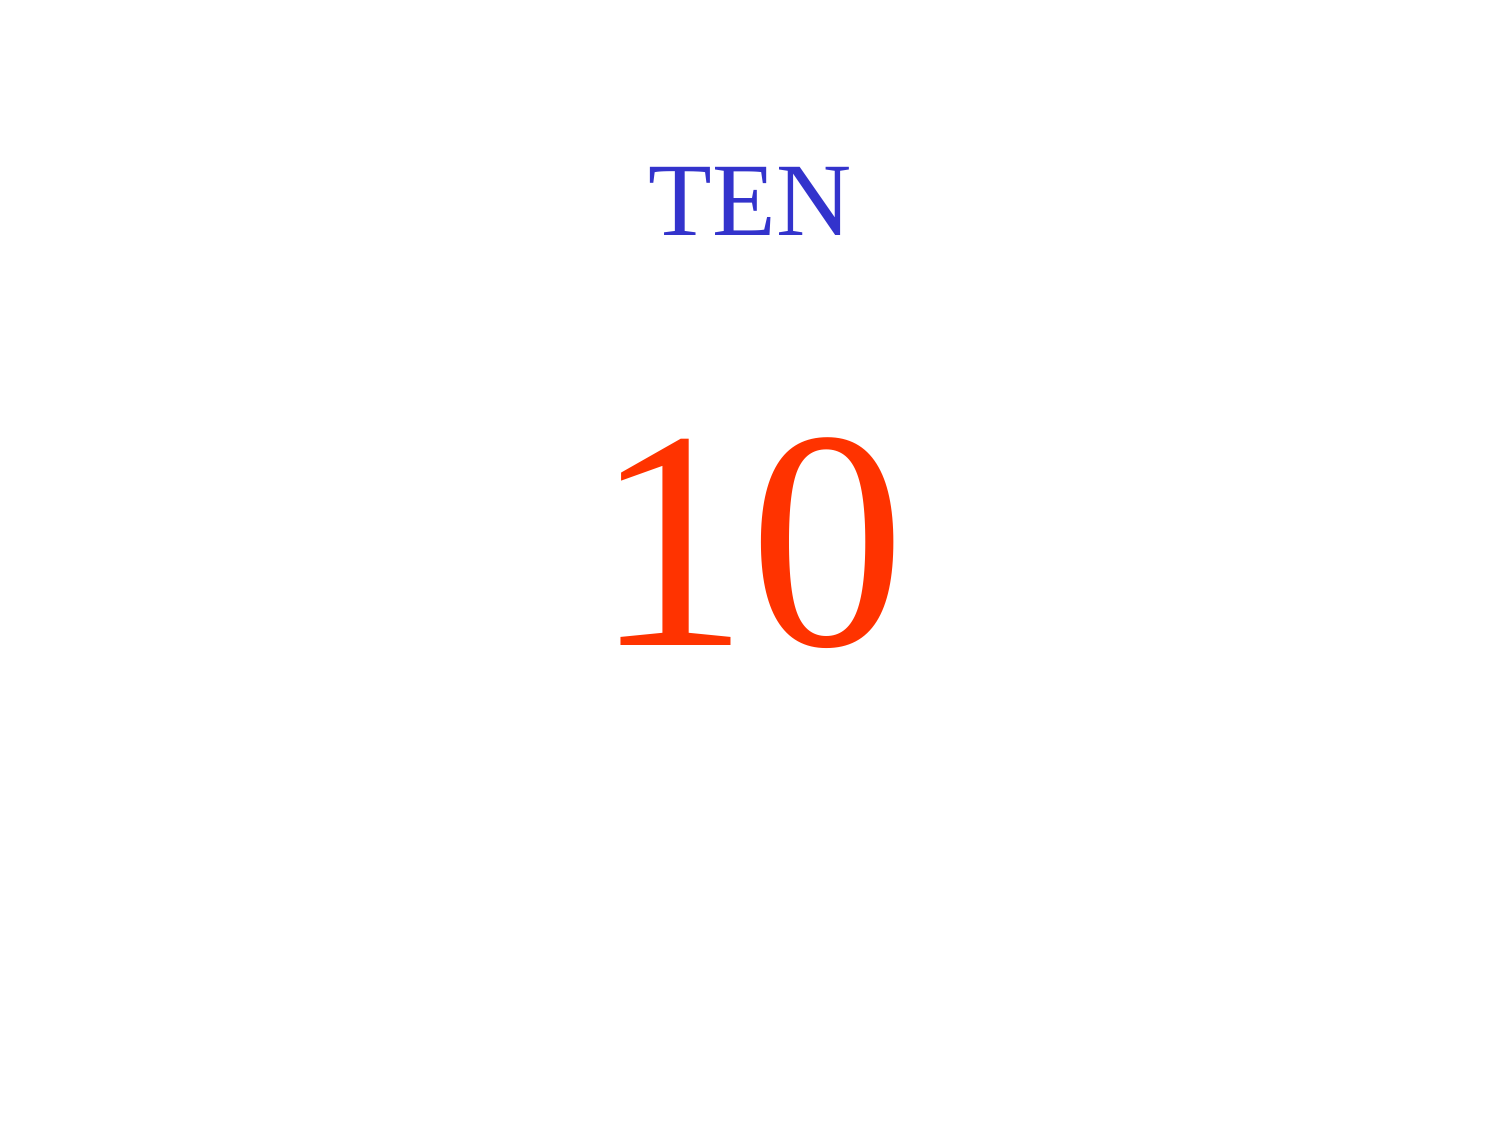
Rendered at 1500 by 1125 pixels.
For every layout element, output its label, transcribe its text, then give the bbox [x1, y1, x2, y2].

list 10 [112, 324, 1388, 1000]
title TEN [112, 99, 1388, 288]
